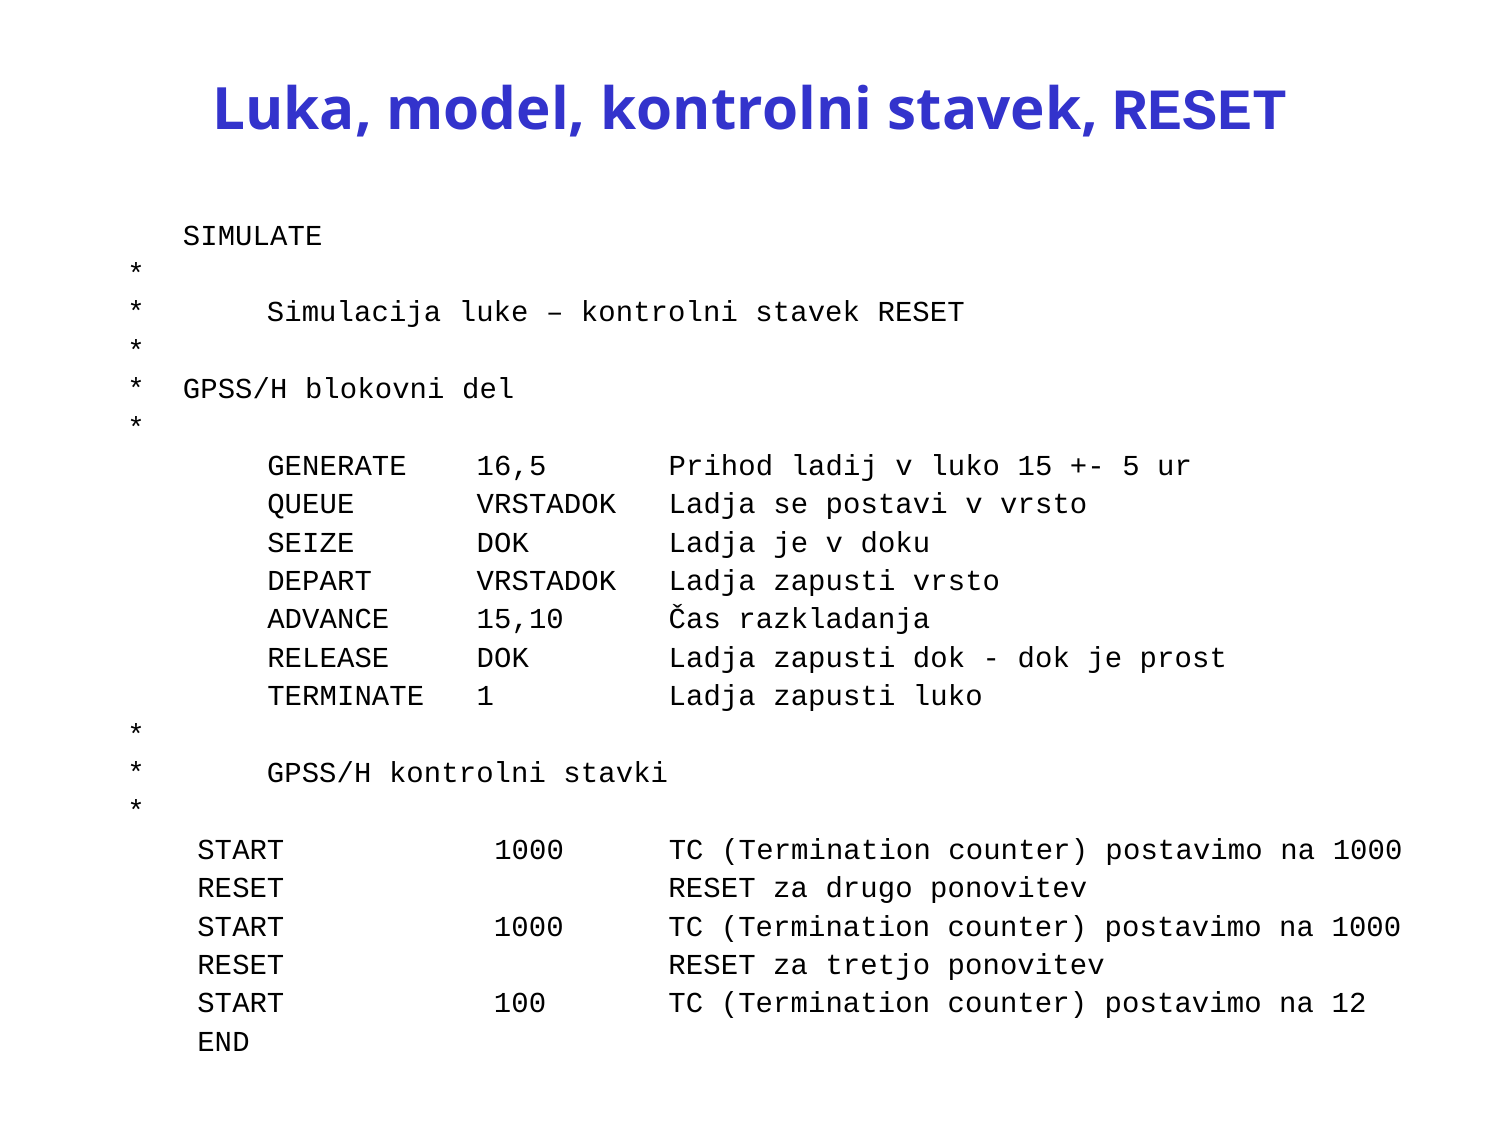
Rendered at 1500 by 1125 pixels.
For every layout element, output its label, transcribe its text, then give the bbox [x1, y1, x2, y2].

title Luka, model, kontrolni stavek, RESET [112, 12, 1388, 201]
list SIMULATE * * Simulacija luke – kontrolni stavek RESET * * GPSS/H blokovni del * GENERATE 16,5 Prihod ladij v luko 15 +- 5 ur QUEUE VRSTADOK Ladja se postavi v vrsto SEIZE DOK Ladja je v doku DEPART VRSTADOK Ladja zapusti vrsto ADVANCE 15,10 Čas razkladanja RELEASE DOK Ladja zapusti dok - dok je prost TERMINATE 1 Ladja zapusti luko * * GPSS/H kontrolni stavki * START 1000 TC (Termination counter) postavimo na 1000 RESET RESET za drugo ponovitev START 1000 TC (Termination counter) postavimo na 1000 RESET RESET za tretjo ponovitev START 100 TC (Termination counter) postavimo na 12 END [112, 212, 1476, 1072]
